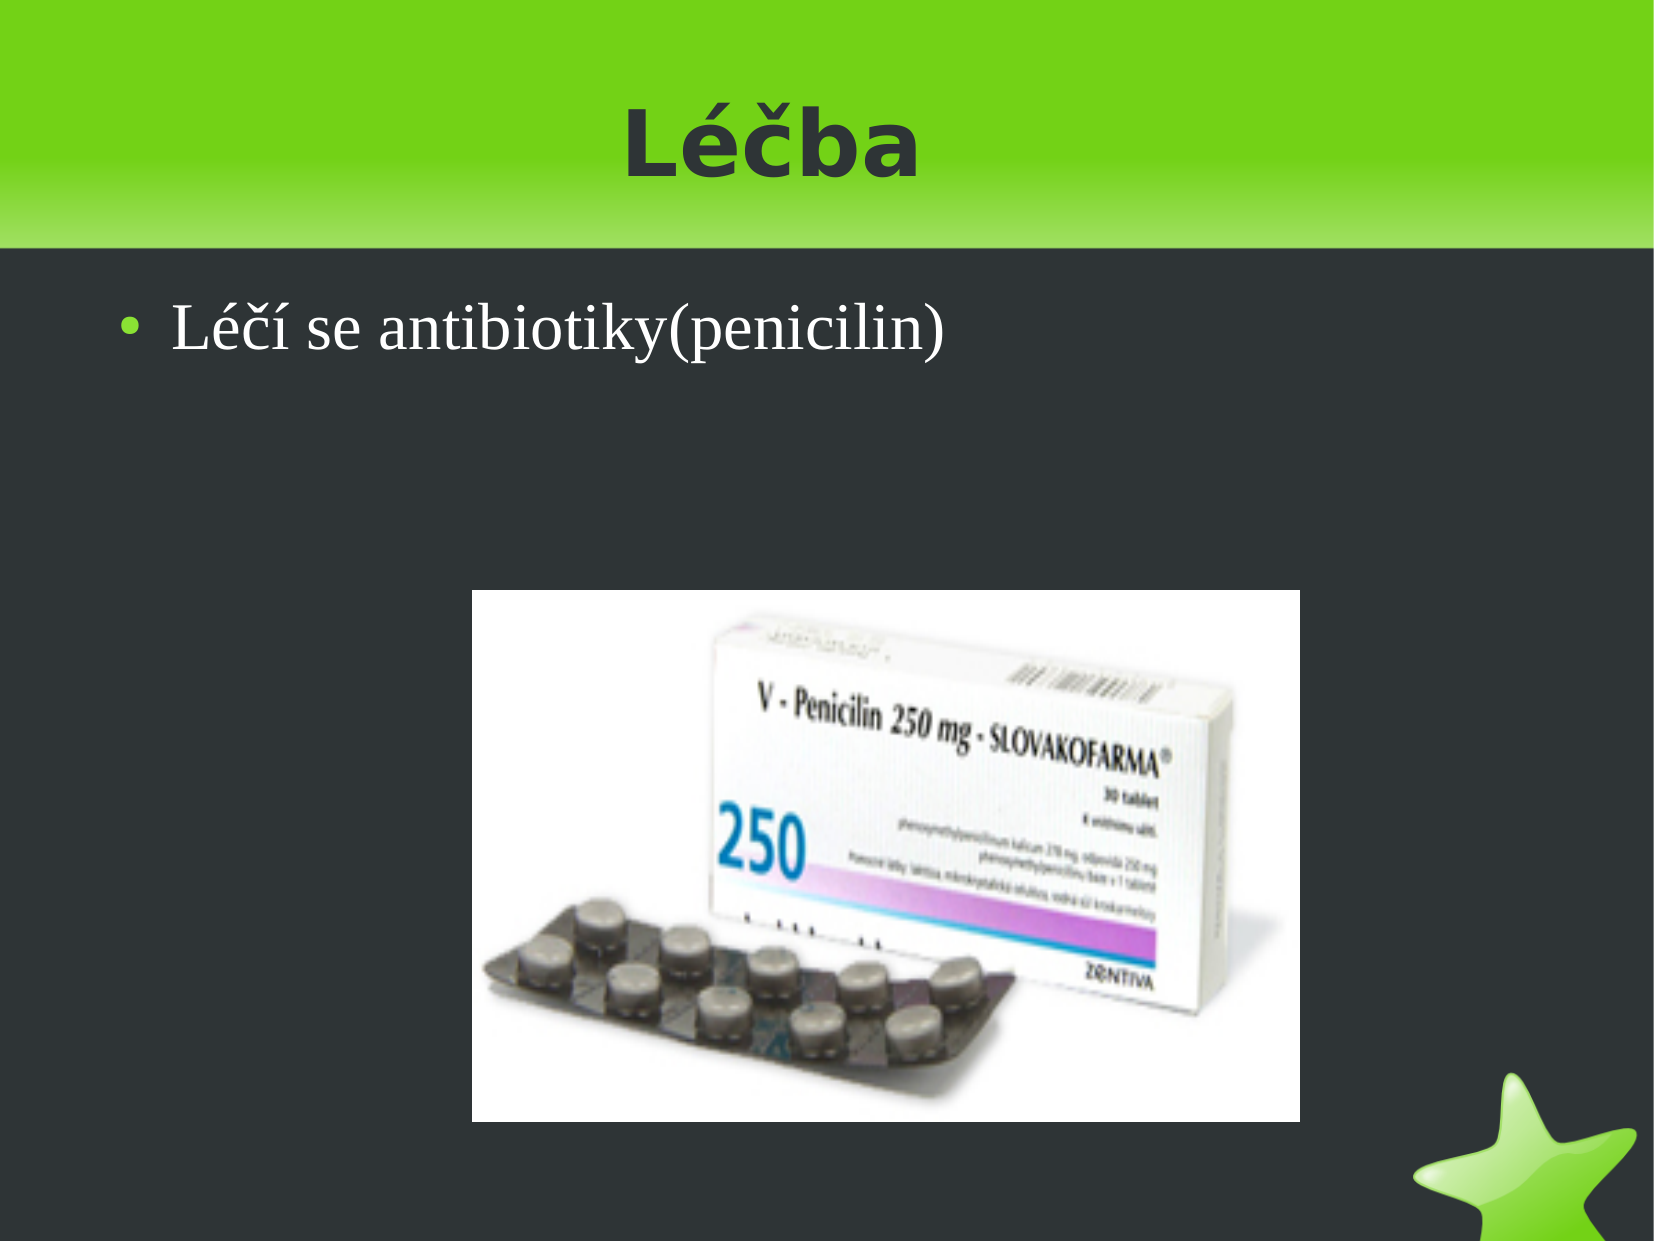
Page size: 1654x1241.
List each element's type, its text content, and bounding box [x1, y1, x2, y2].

picture [0, 0, 1654, 1241]
title Léčba [76, 41, 1565, 249]
list Léčí se antibiotiky(penicilin) [82, 290, 1571, 1094]
